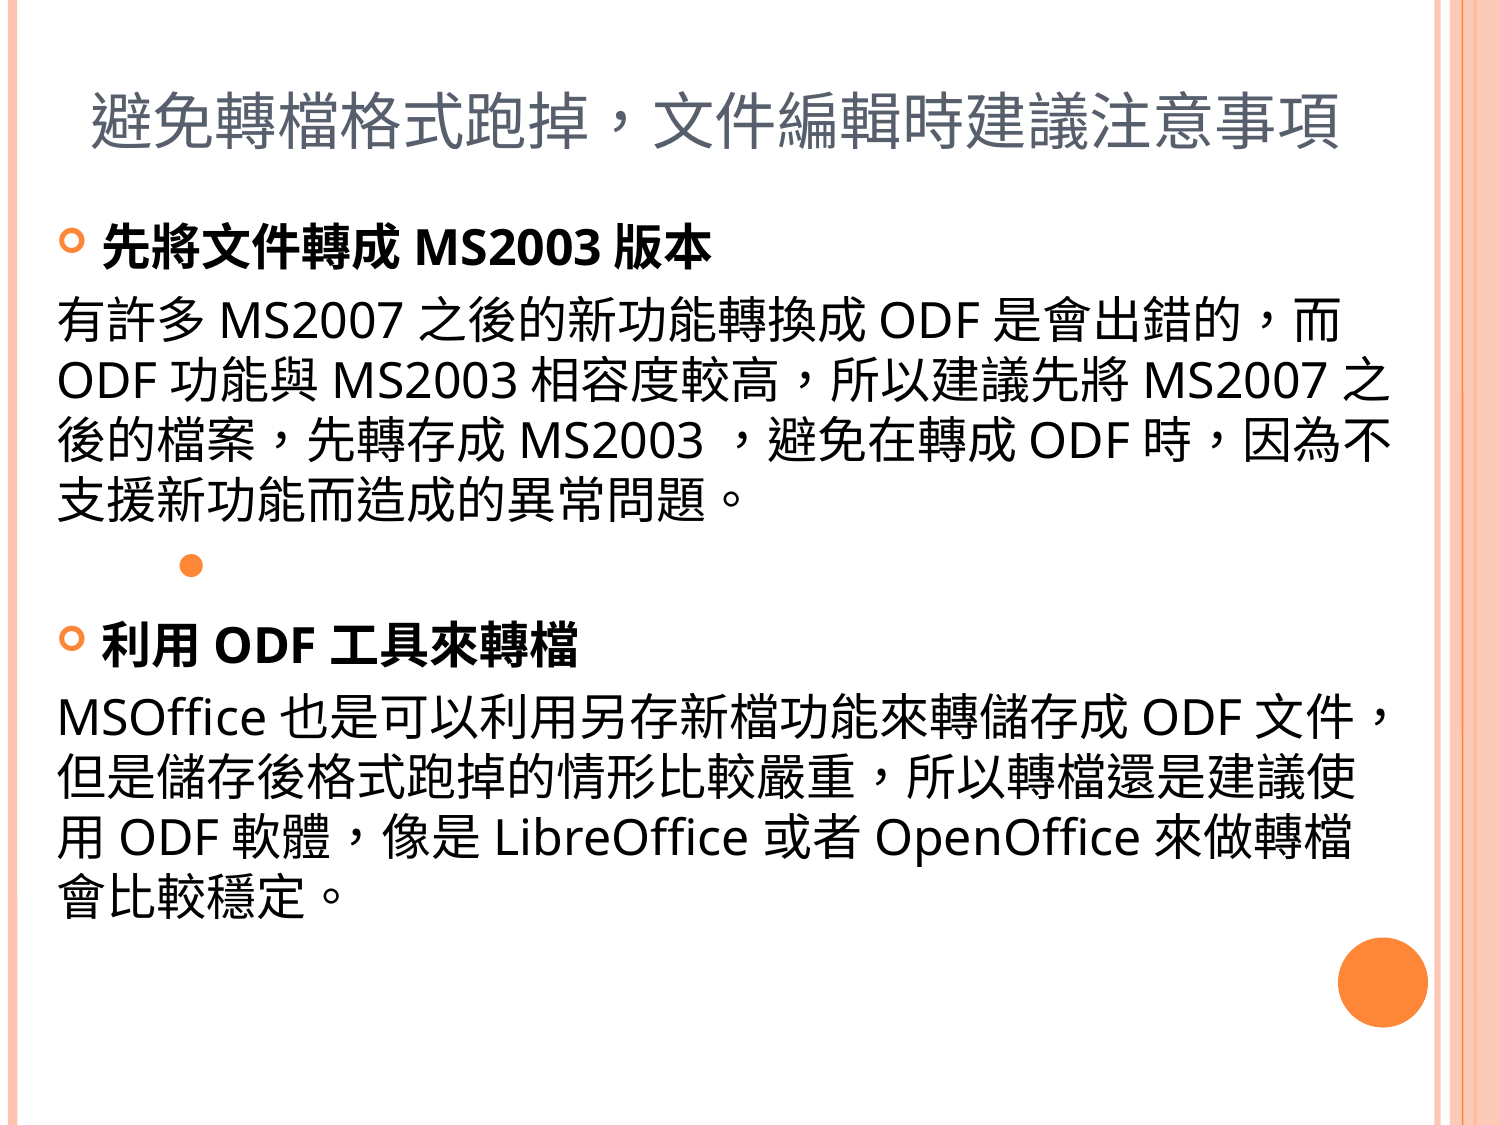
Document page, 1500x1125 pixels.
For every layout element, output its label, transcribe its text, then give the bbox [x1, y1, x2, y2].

title 避免轉檔格式跑掉，文件編輯時建議注意事項 [75, 45, 1388, 208]
list 先將文件轉成MS2003版本 有許多MS2007之後的新功能轉換成ODF是會出錯的，而ODF功能與MS2003相容度較高，所以建議先將MS2007之後的檔案，先轉存成MS2003，避免在轉成ODF時，因為不支援新功能而造成的異常問題。 利用ODF工具來轉檔 MSOffice也是可以利用另存新檔功能來轉儲存成ODF文件，但是儲存後格式跑掉的情形比較嚴重，所以轉檔還是建議使用ODF軟體，像是LibreOffice或者OpenOffice來做轉檔會比較穩定。 [41, 208, 1412, 1008]
